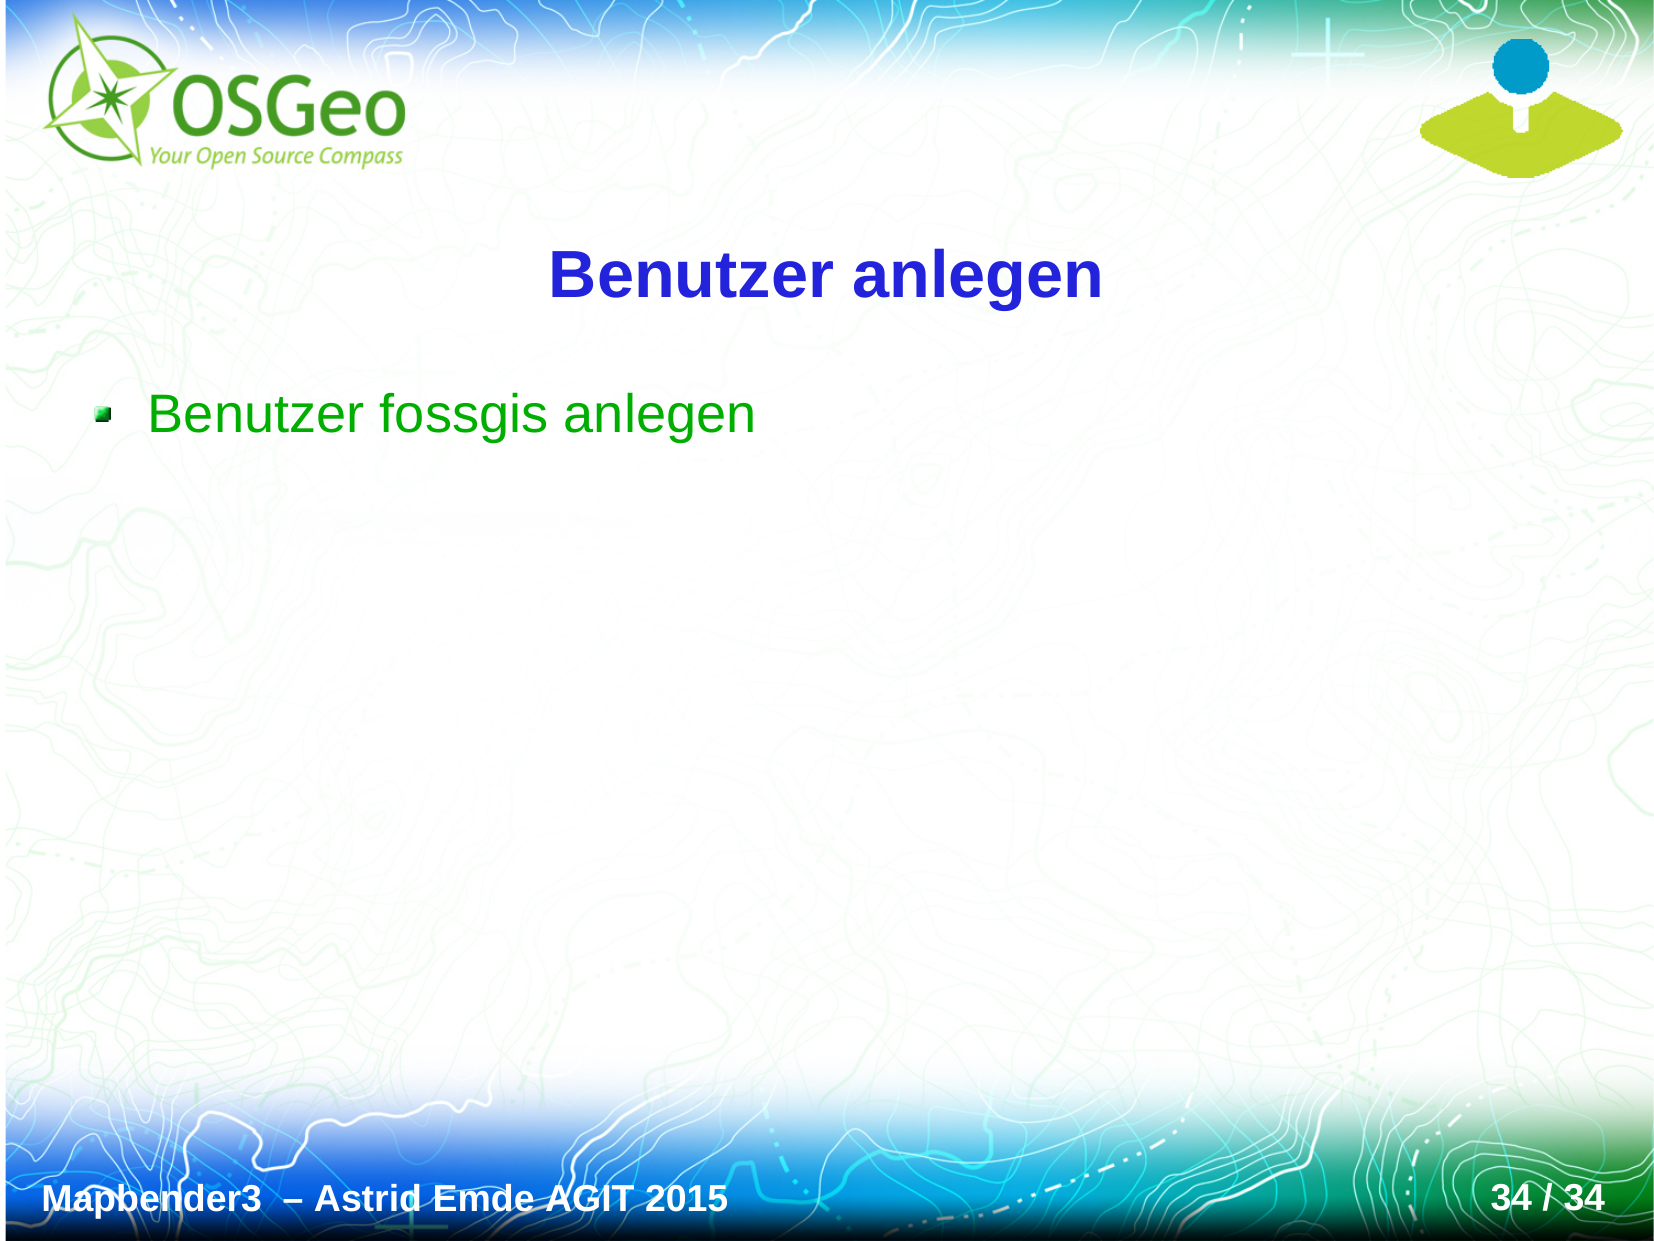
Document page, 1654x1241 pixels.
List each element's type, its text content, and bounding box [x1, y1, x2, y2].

picture [5, 0, 1654, 1241]
list Benutzer fossgis anlegen [76, 383, 1565, 1188]
title Benutzer anlegen [82, 208, 1571, 342]
